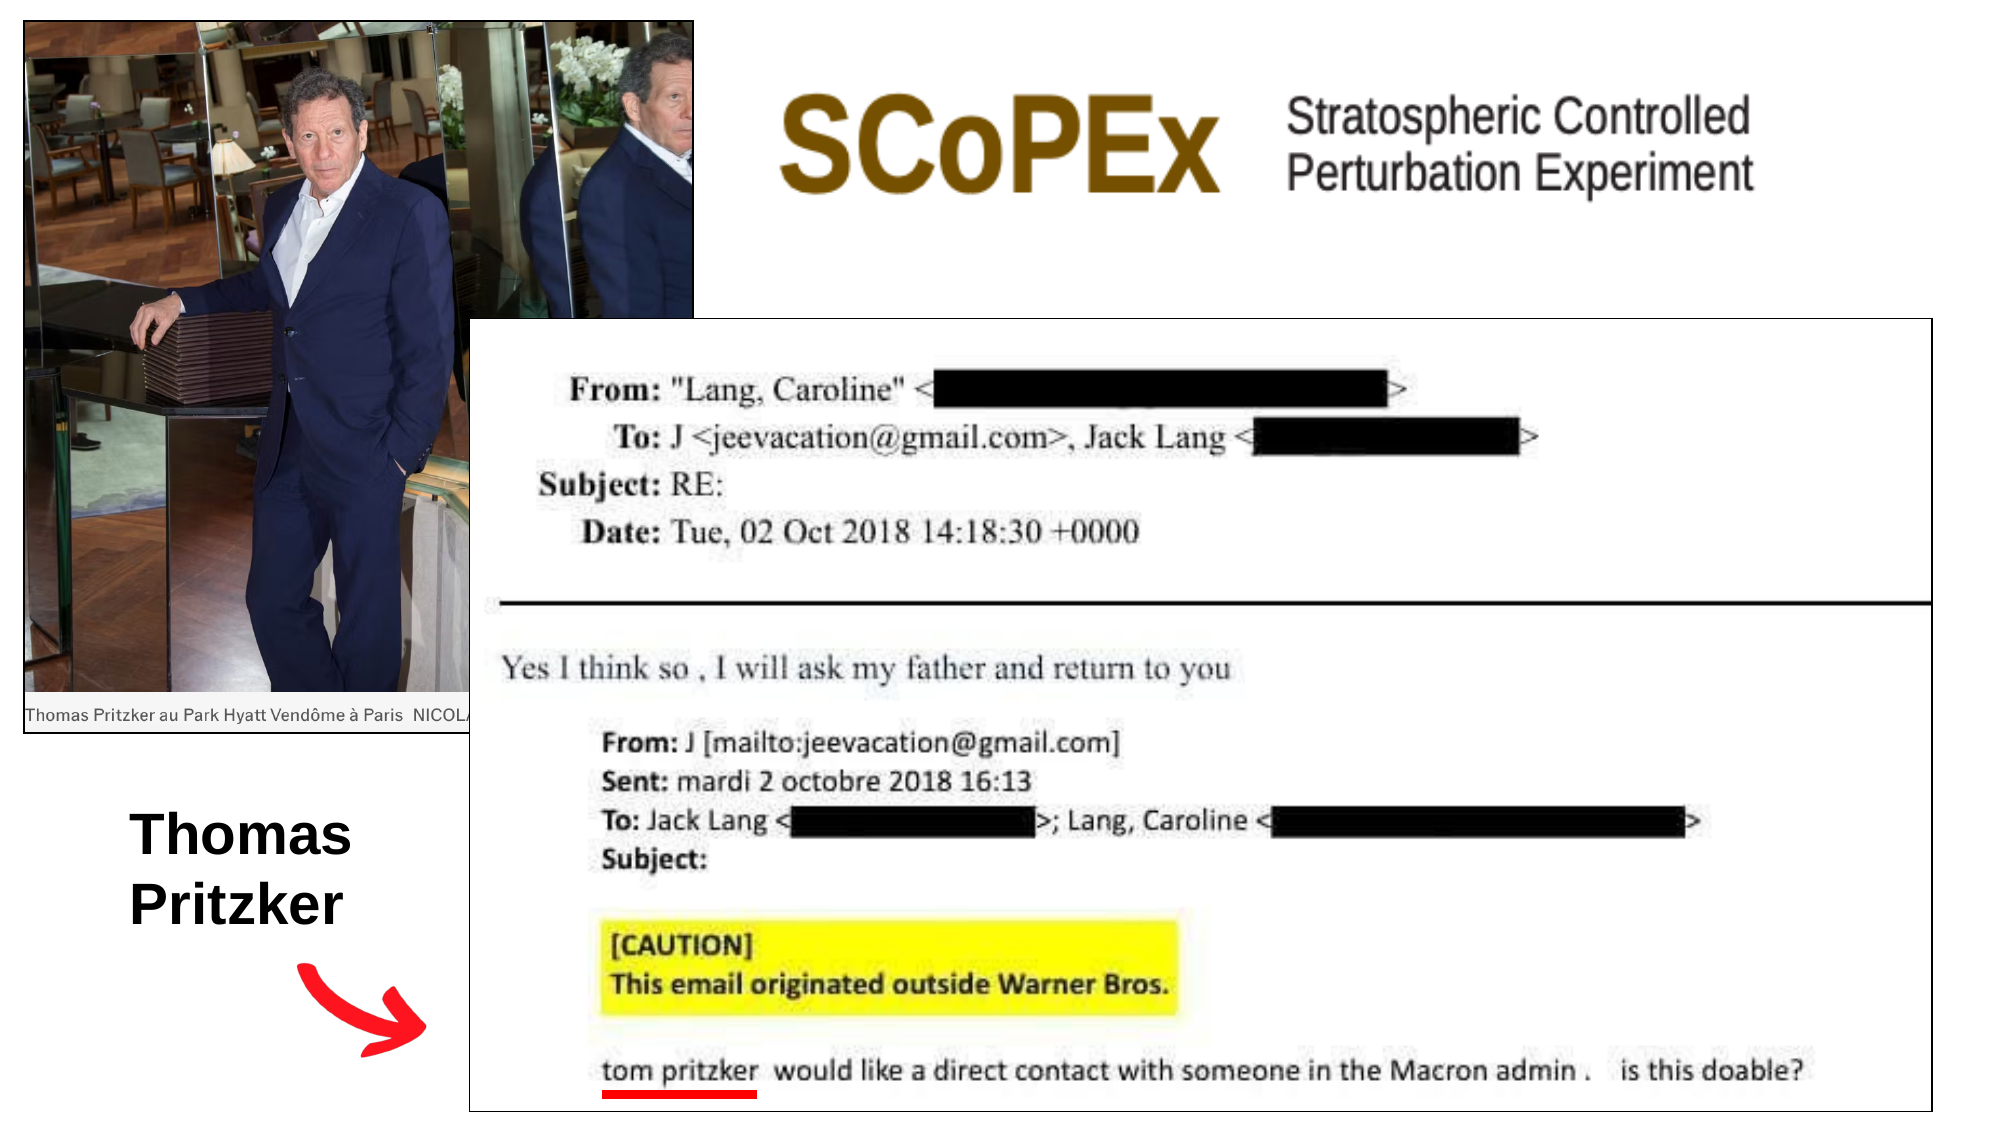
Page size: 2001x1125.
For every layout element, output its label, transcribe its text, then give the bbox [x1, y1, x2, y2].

picture [747, 61, 1816, 214]
picture [204, 837, 469, 1125]
picture [24, 21, 693, 733]
text_box Thomas Pritzker [114, 788, 414, 946]
picture [470, 319, 1932, 1111]
